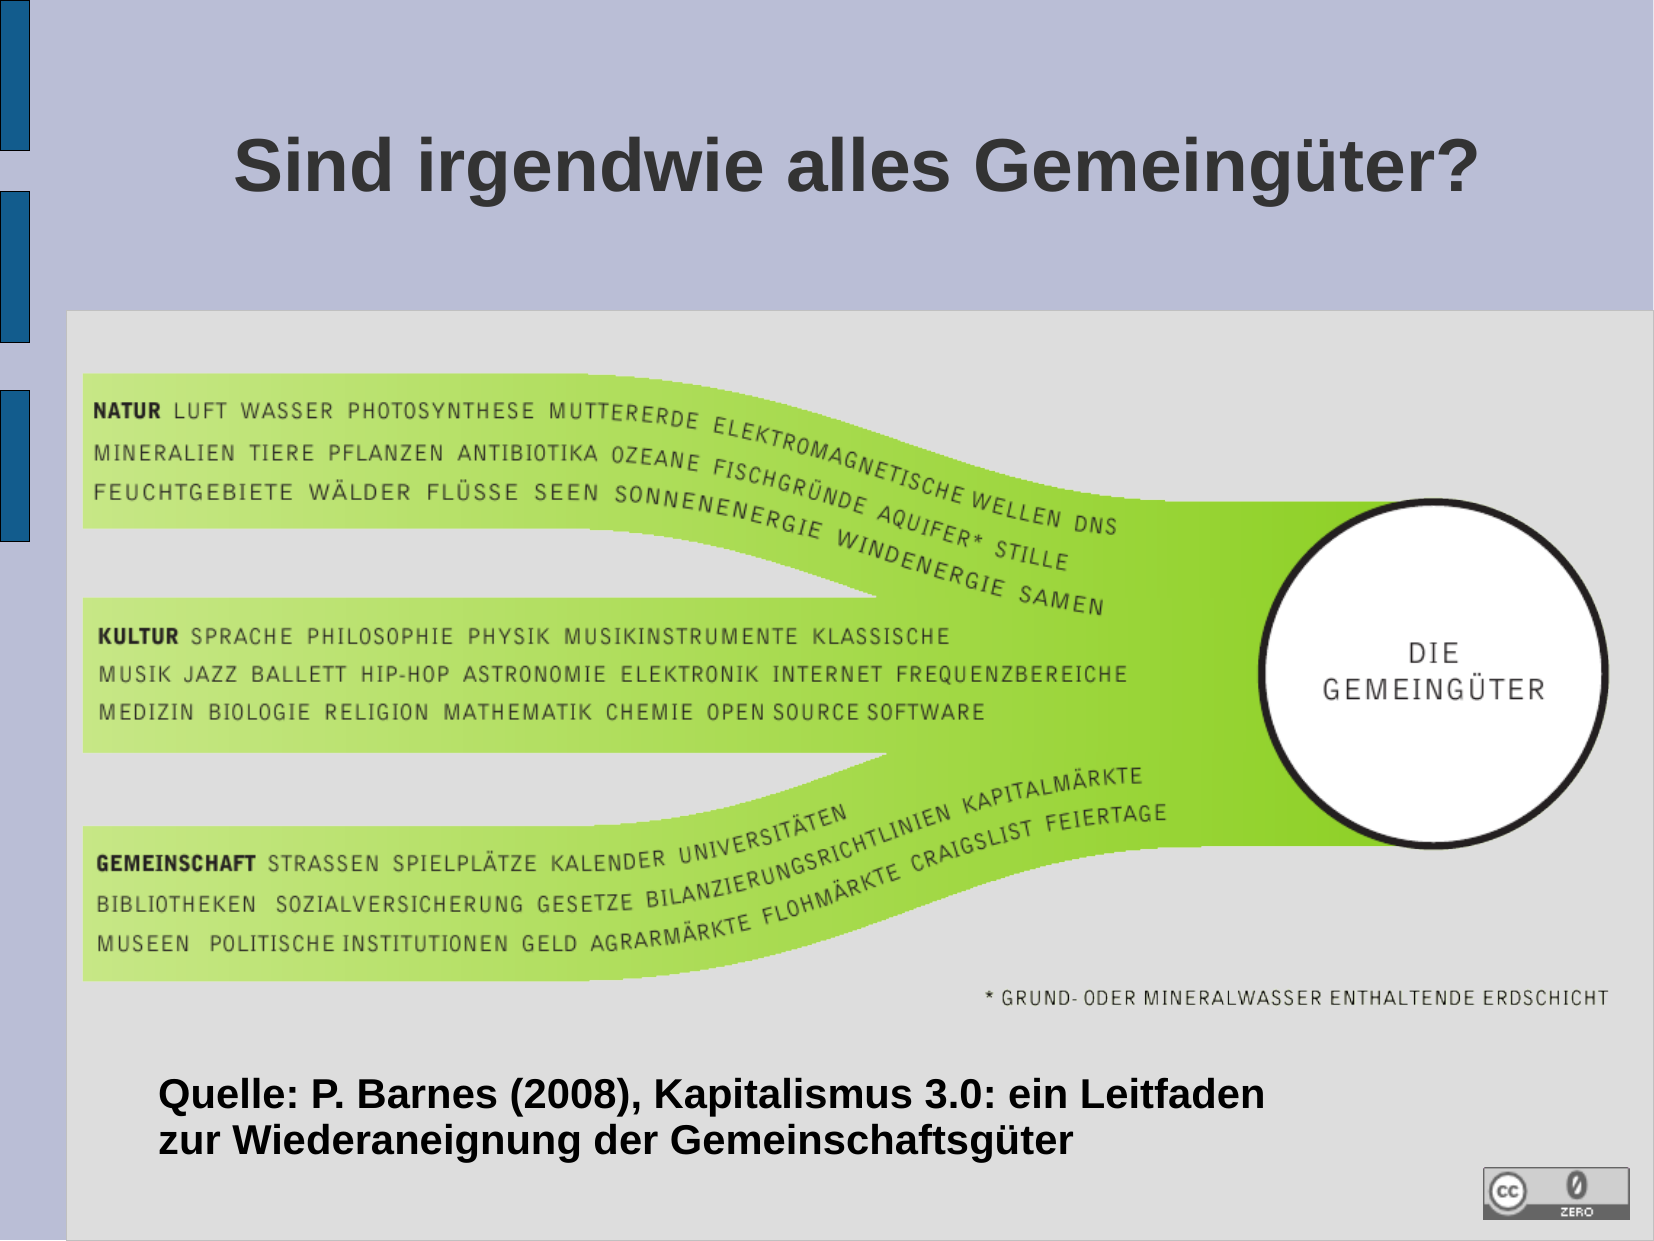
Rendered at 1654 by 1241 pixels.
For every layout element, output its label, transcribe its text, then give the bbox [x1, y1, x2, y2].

picture [77, 369, 1613, 1011]
text_box Quelle: P. Barnes (2008), Kapitalismus 3.0: ein Leitfaden zur Wiederaneignung der Gemeinschaftsgüter [143, 1062, 1281, 1171]
picture [1483, 1167, 1630, 1220]
title Sind irgendwie alles Gemeingüter? [121, 61, 1595, 269]
